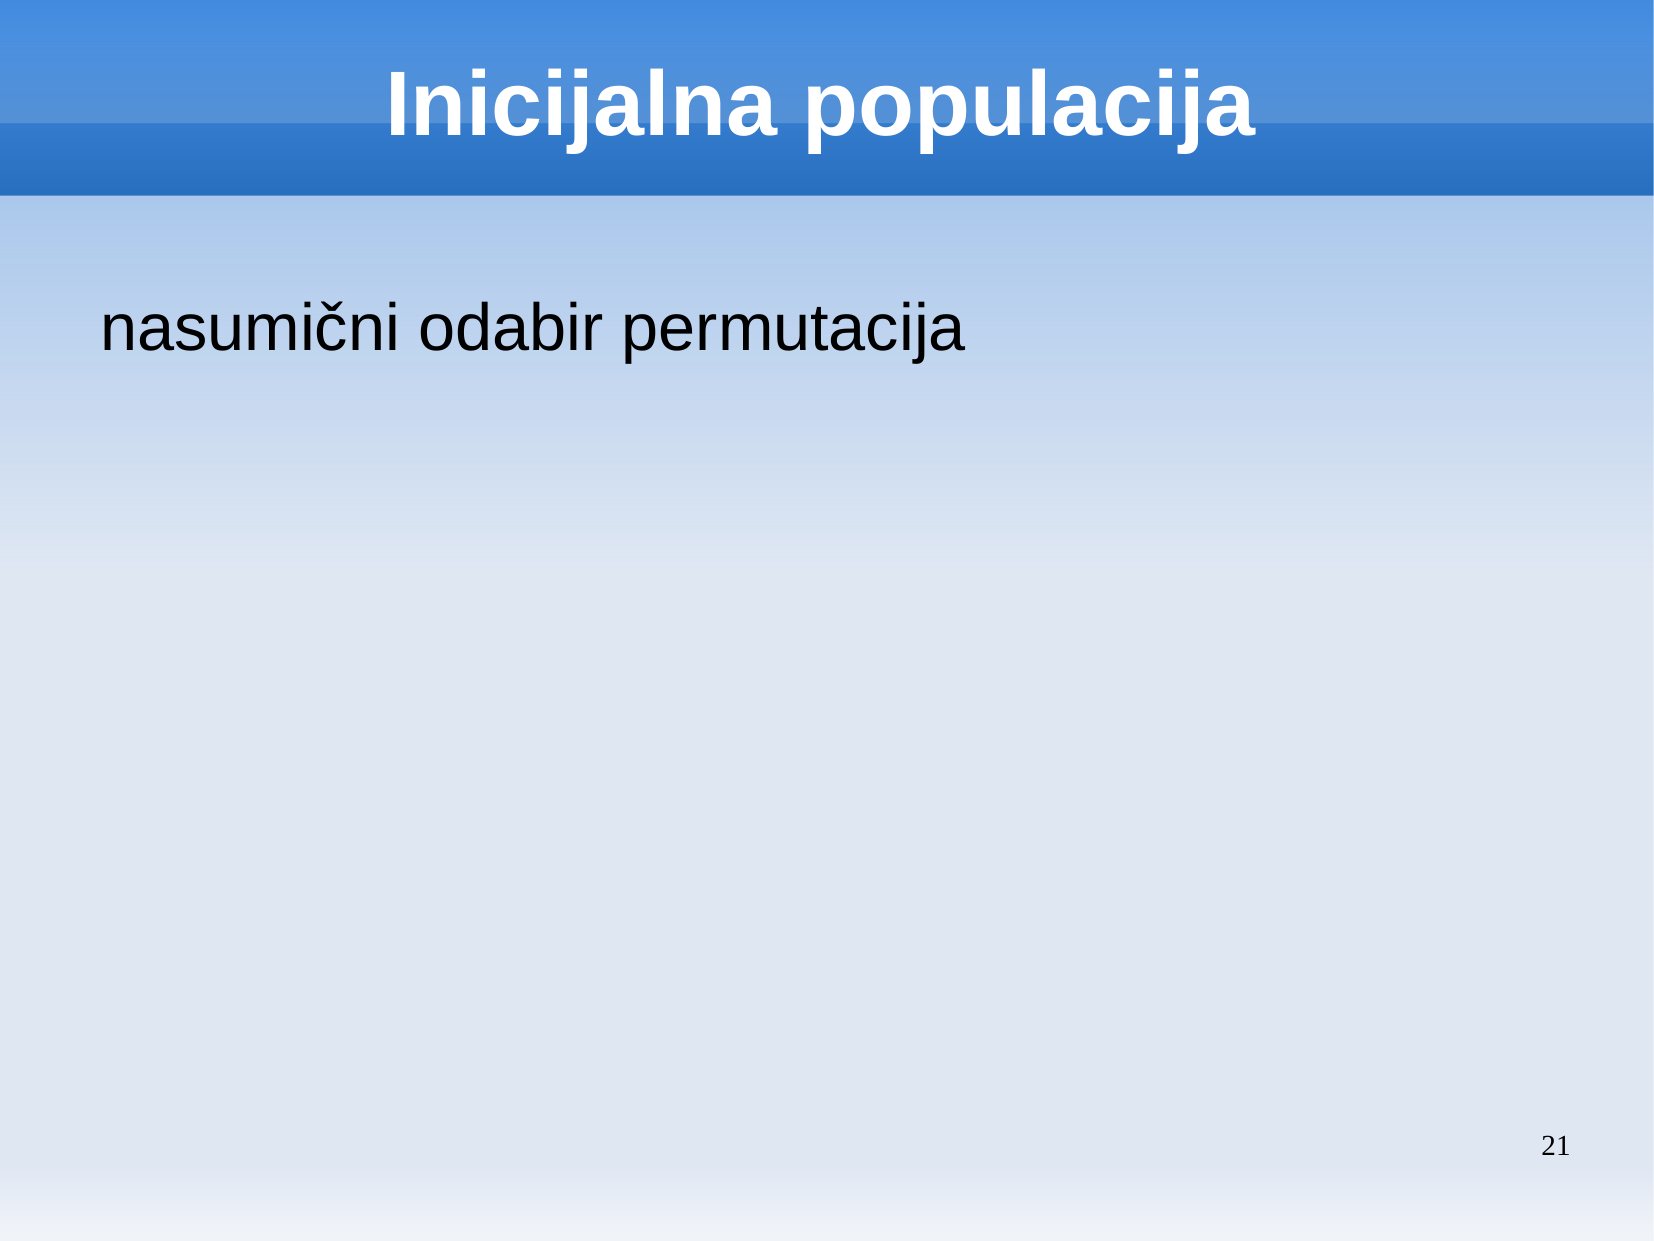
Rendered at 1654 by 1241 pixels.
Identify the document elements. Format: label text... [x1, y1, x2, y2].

list nasumični odabir permutacija [82, 290, 1571, 1094]
picture [0, 0, 1654, 1241]
title Inicijalna populacija [76, 7, 1565, 200]
